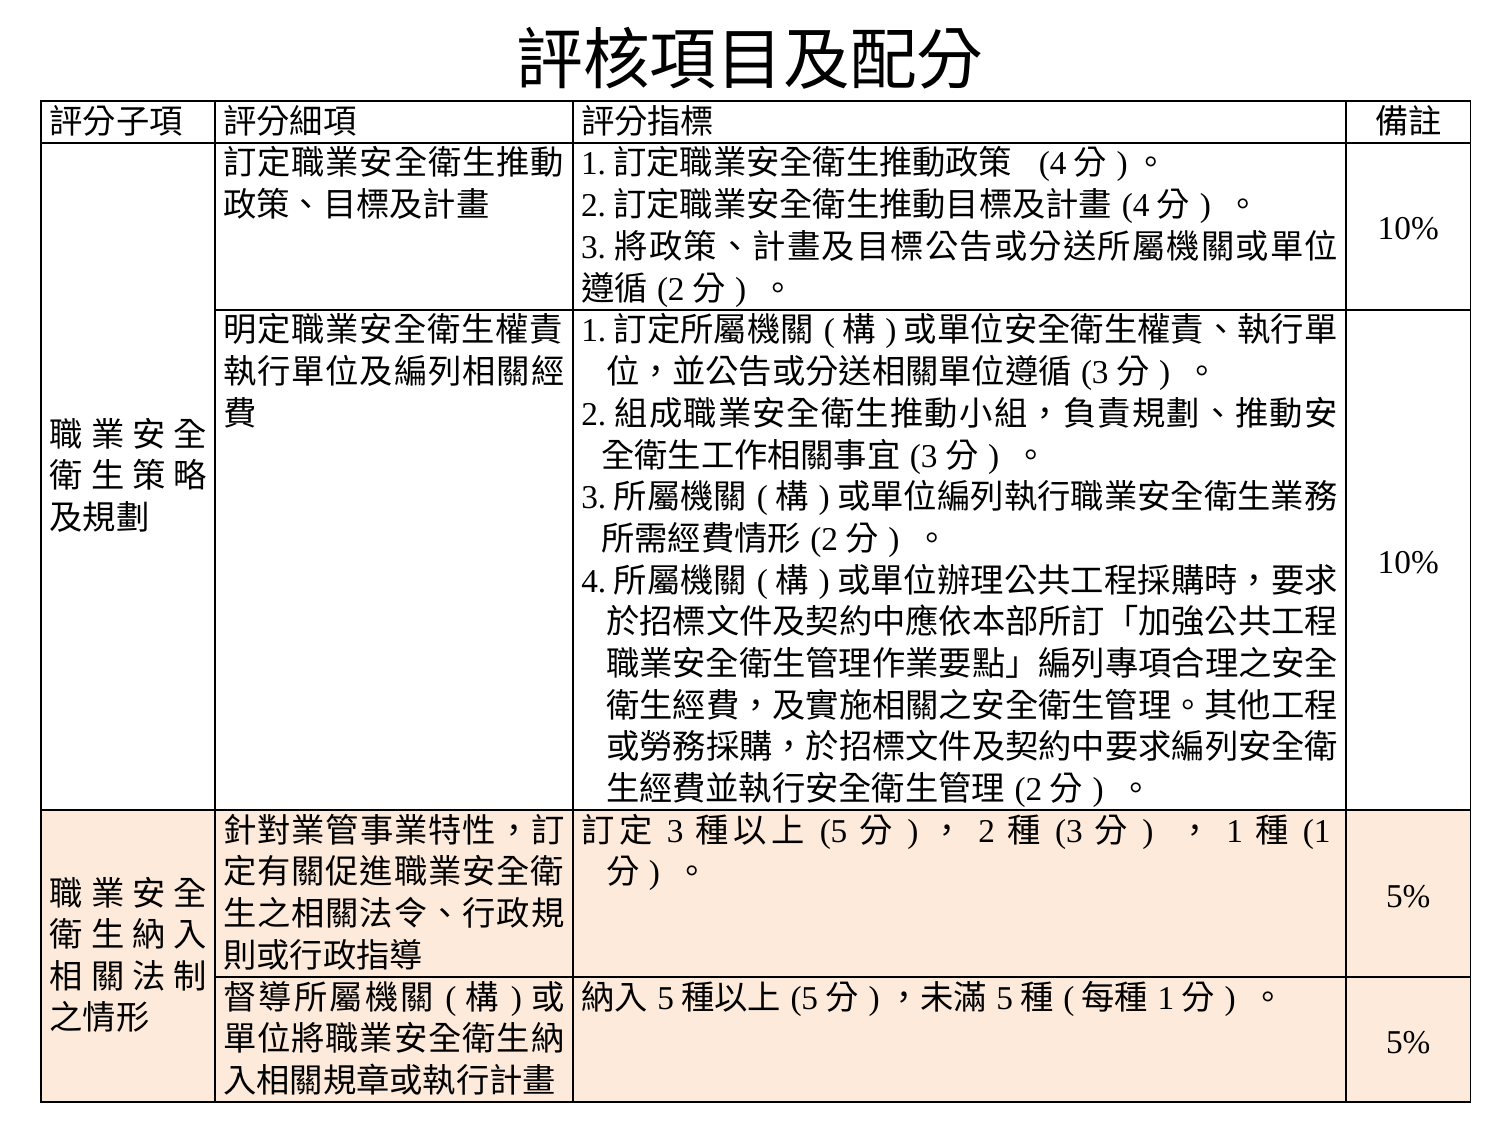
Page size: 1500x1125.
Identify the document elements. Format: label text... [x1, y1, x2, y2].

table_header 評分子項 [42, 102, 214, 142]
table_cell 訂定3種以上(5分)，2種(3分) ，1種(1分) 。 [574, 811, 1345, 976]
table_cell 10% [1347, 144, 1470, 309]
table_cell 納入5種以上(5分)，未滿5種(每種1分) 。 [574, 978, 1345, 1101]
table_cell 職業安全衛生納入相關法制之情形 [42, 811, 214, 1101]
table_cell 5% [1347, 978, 1470, 1101]
table_cell 督導所屬機關(構)或單位將職業安全衛生納入相關規章或執行計畫 [216, 978, 572, 1101]
table_cell 針對業管事業特性，訂定有關促進職業安全衛生之相關法令、行政規則或行政指導 [216, 811, 572, 976]
table_cell 5% [1347, 811, 1470, 976]
title 評核項目及配分 [75, 0, 1425, 100]
table_header 評分細項 [216, 102, 572, 142]
table_cell 1.訂定所屬機關(構)或單位安全衛生權責、執行單位，並公告或分送相關單位遵循(3分) 。 2.組成職業安全衛生推動小組，負責規劃、推動安全衛生工作相關事宜(3分) 。 3.所屬機關(構)或單位編列執行職業安全衛生業務所需經費情形(2分) 。 4.所屬機關(構)或單位辦理公共工程採購時，要求於招標文件及契約中應依本部所訂「加強公共工程職業安全衛生管理作業要點」編列專項合理之安全衛生經費，及實施相關之安全衛生管理。其他工程或勞務採購，於招標文件及契約中要求編列安全衛生經費並執行安全衛生管理(2分) 。 [574, 311, 1345, 809]
table_header 備註 [1347, 102, 1470, 142]
table_cell 訂定職業安全衛生推動政策、目標及計畫 [216, 144, 572, 309]
table_cell 明定職業安全衛生權責、執行單位及編列相關經費 [216, 311, 572, 809]
table_header 評分指標 [574, 102, 1345, 142]
table_cell 職業安全衛生策略及規劃 [42, 144, 214, 809]
table_cell 1.訂定職業安全衛生推動政策 (4分)。 2.訂定職業安全衛生推動目標及計畫(4分) 。 3.將政策、計畫及目標公告或分送所屬機關或單位遵循(2分) 。 [574, 144, 1345, 309]
table_cell 10% [1347, 311, 1470, 809]
